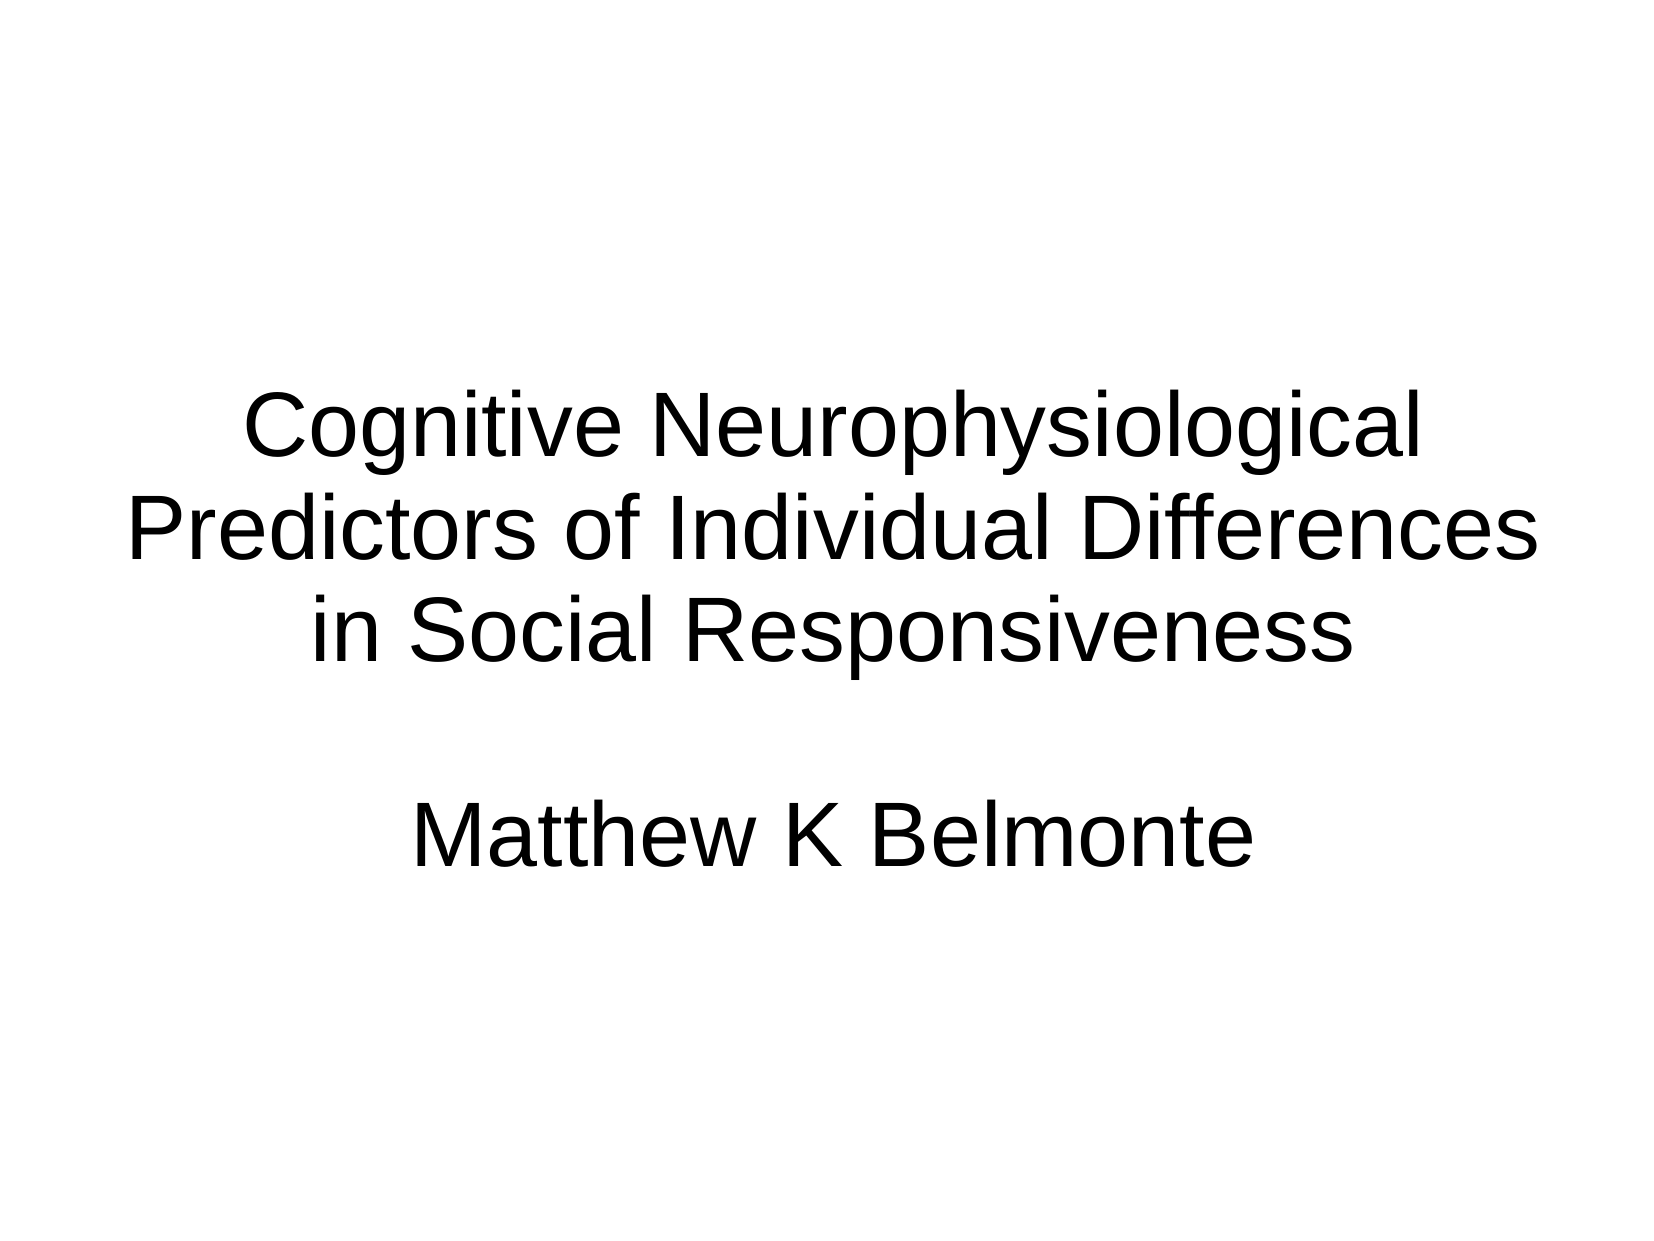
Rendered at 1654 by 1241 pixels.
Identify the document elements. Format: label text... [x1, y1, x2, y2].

title Cognitive Neurophysiological Predictors of Individual Differences in Social Responsiveness Matthew K Belmonte [90, 45, 1579, 1216]
